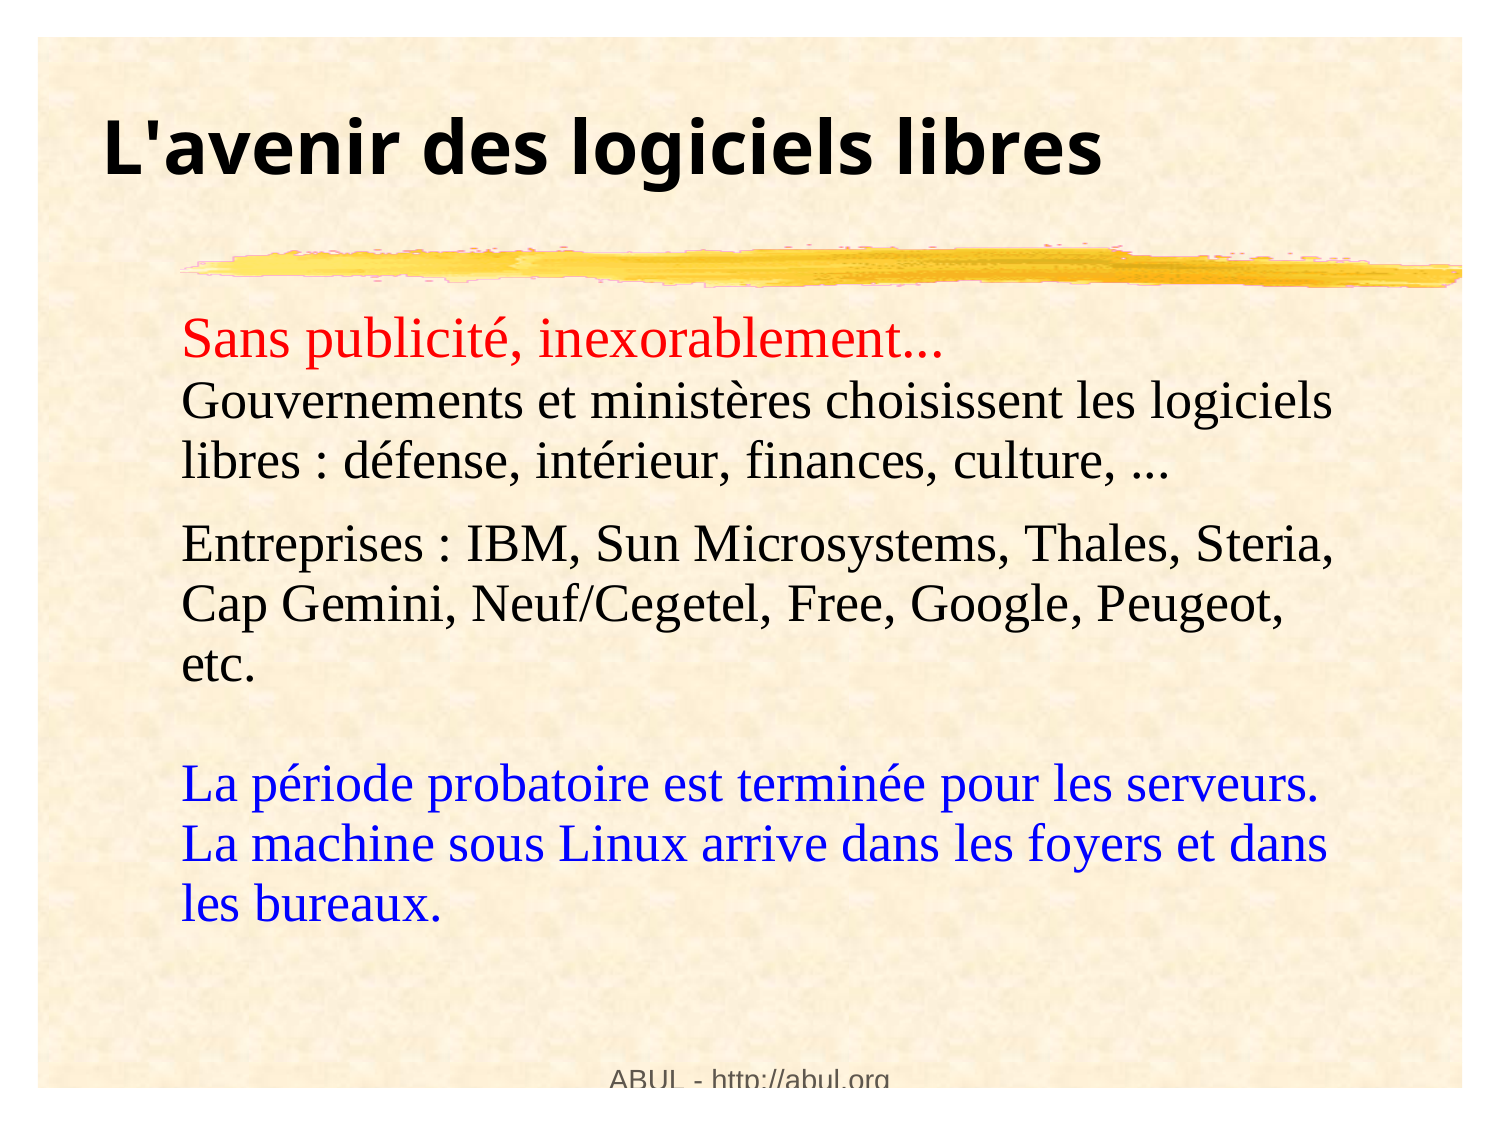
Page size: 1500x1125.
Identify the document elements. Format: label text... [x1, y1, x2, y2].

picture [878, 1076, 886, 1088]
picture [614, 1073, 621, 1082]
picture [633, 1081, 643, 1088]
picture [852, 1076, 860, 1088]
picture [37, 37, 1463, 1088]
picture [732, 1076, 737, 1088]
title L'avenir des logiciels libres [101, 39, 1312, 253]
picture [806, 1076, 813, 1088]
picture [788, 1082, 795, 1088]
picture [716, 1076, 723, 1088]
picture [748, 1076, 755, 1088]
picture [633, 1072, 642, 1078]
text_box Sans publicité, inexorablement... Gouvernements et ministères choisissent les logiciels libres : défense, intérieur, finances, culture, ... Entreprises : IBM, Sun Microsystems, Thales, Steria, Cap Gemini, Neuf/Cegetel, Free, Google, Peugeot, etc. La période probatoire est terminée pour les serveurs. La machine sous Linux arrive dans les foyers et dans les bureaux. [181, 305, 1372, 1006]
picture [612, 1084, 624, 1088]
